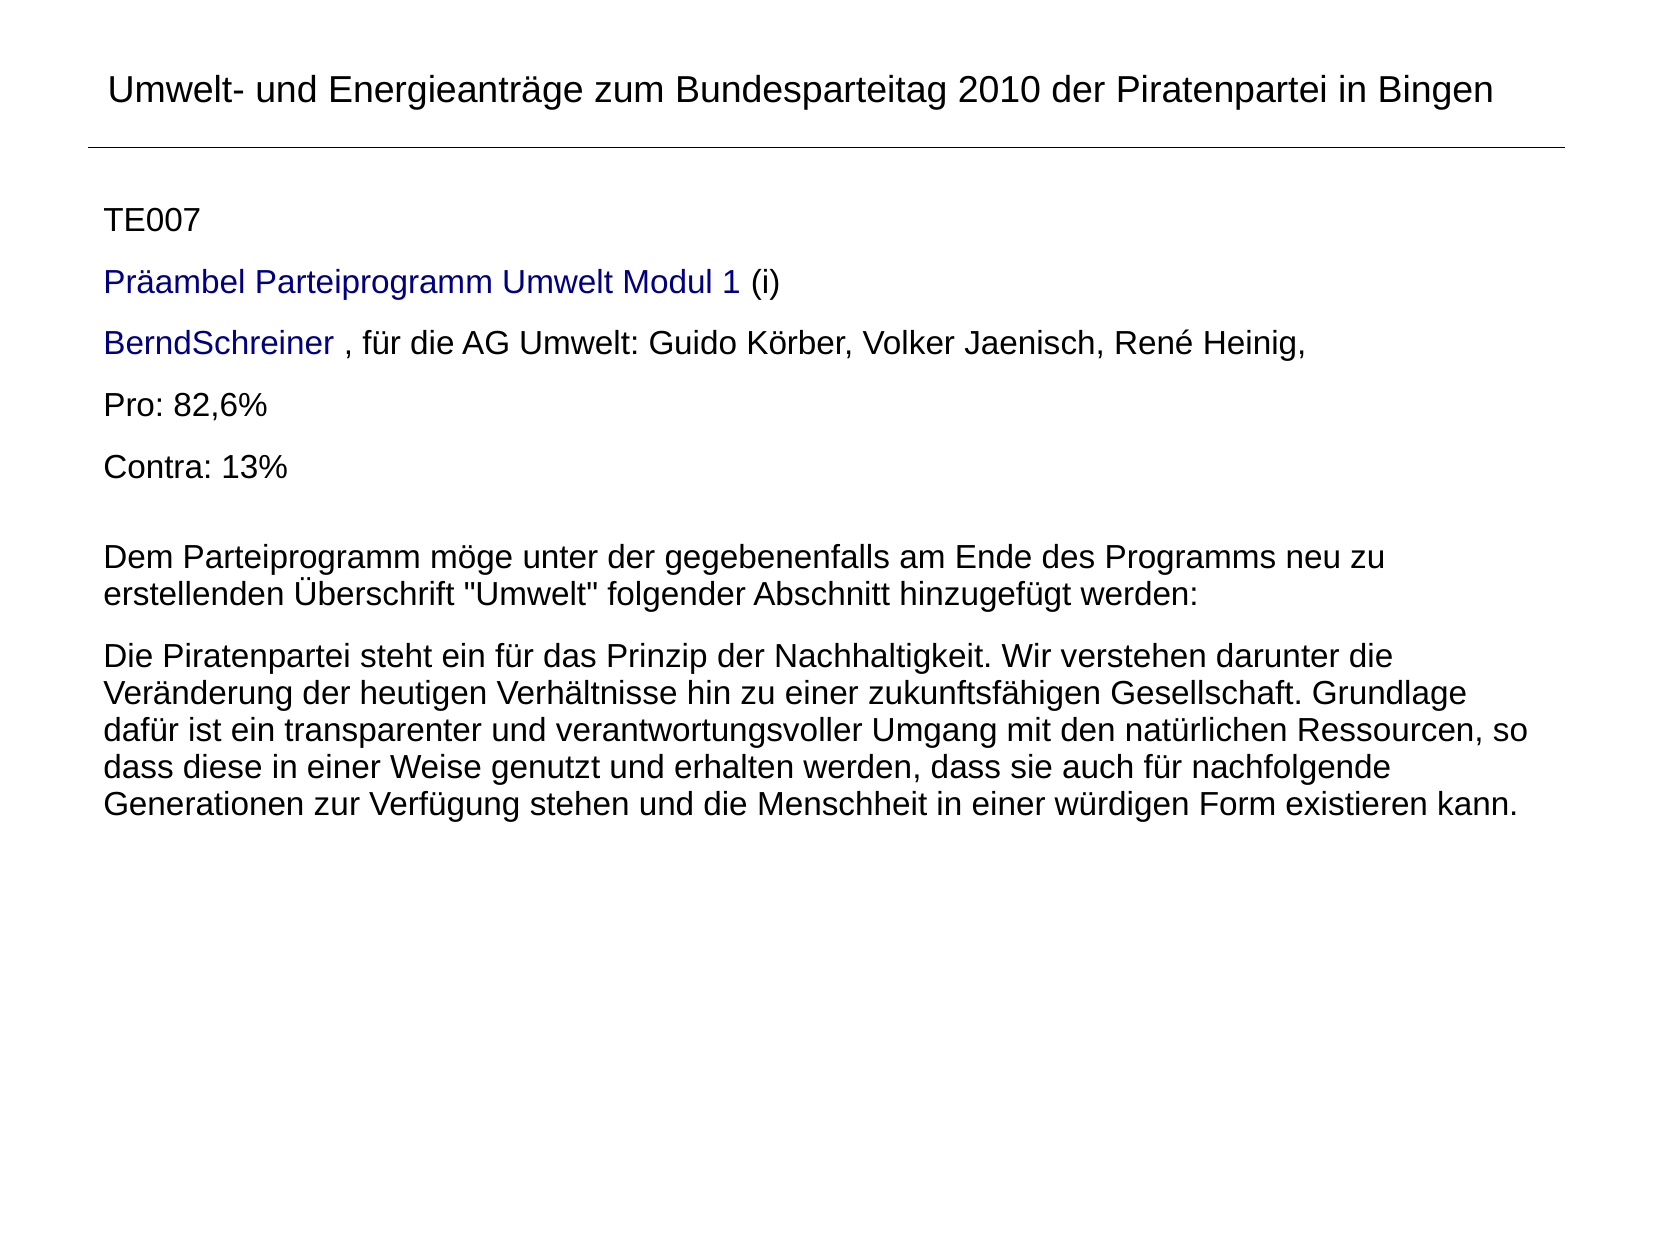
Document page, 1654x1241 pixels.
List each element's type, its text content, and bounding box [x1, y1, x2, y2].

text_box Dem Parteiprogramm möge unter der gegebenenfalls am Ende des Programms neu zu erstellenden Überschrift "Umwelt" folgender Abschnitt hinzugefügt werden: Die Piratenpartei steht ein für das Prinzip der Nachhaltigkeit. Wir verstehen darunter die Veränderung der heutigen Verhältnisse hin zu einer zukunftsfähigen Gesellschaft. Grundlage dafür ist ein transparenter und verantwortungsvoller Umgang mit den natürlichen Ressourcen, so dass diese in einer Weise genutzt und erhalten werden, dass sie auch für nachfolgende Generationen zur Verfügung stehen und die Menschheit in einer würdigen Form existieren kann. [88, 531, 1565, 1182]
text_box TE007 Präambel Parteiprogramm Umwelt Modul 1 (i) BerndSchreiner , für die AG Umwelt: Guido Körber, Volker Jaenisch, René Heinig, Pro: 82,6% Contra: 13% [88, 193, 1565, 531]
